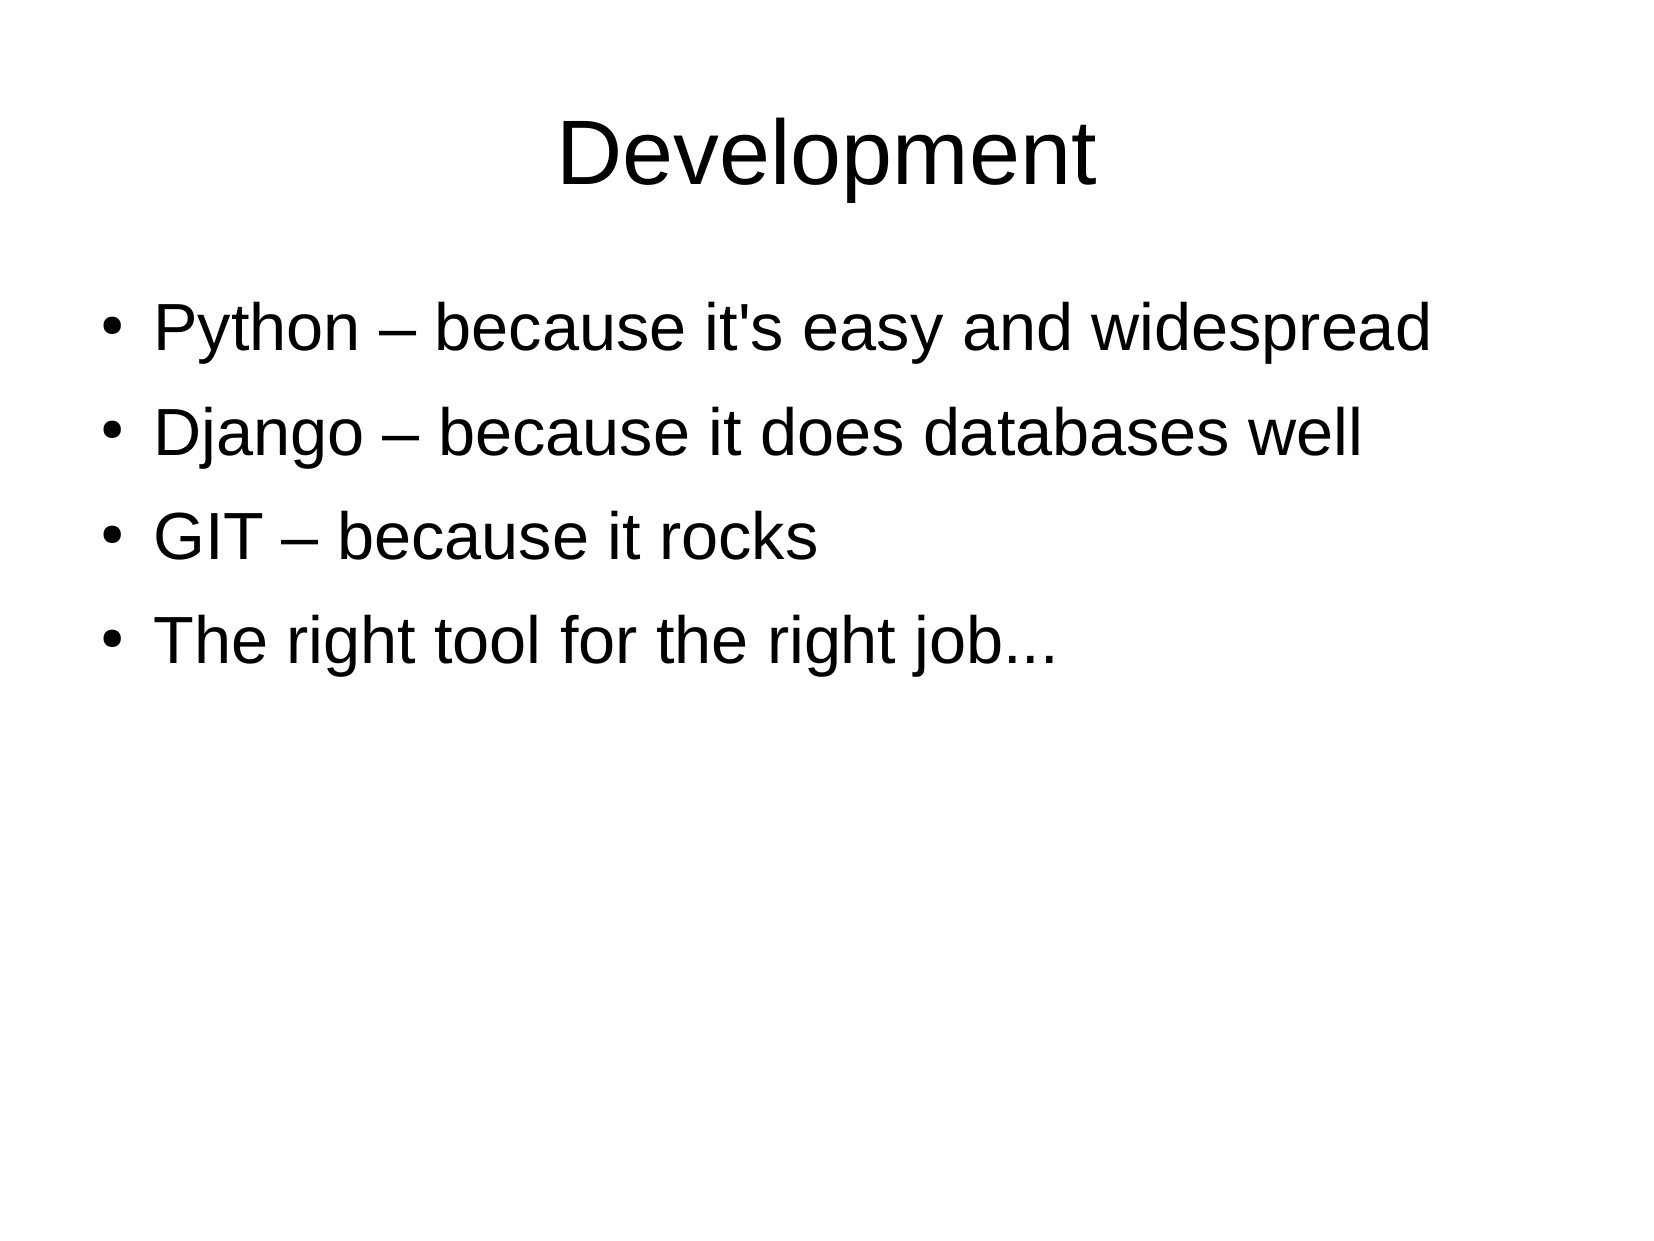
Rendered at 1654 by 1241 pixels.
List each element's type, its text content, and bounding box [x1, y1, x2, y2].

list Python – because it's easy and widespread Django – because it does databases well GIT – because it rocks The right tool for the right job... [82, 290, 1571, 1109]
title Development [82, 56, 1571, 250]
